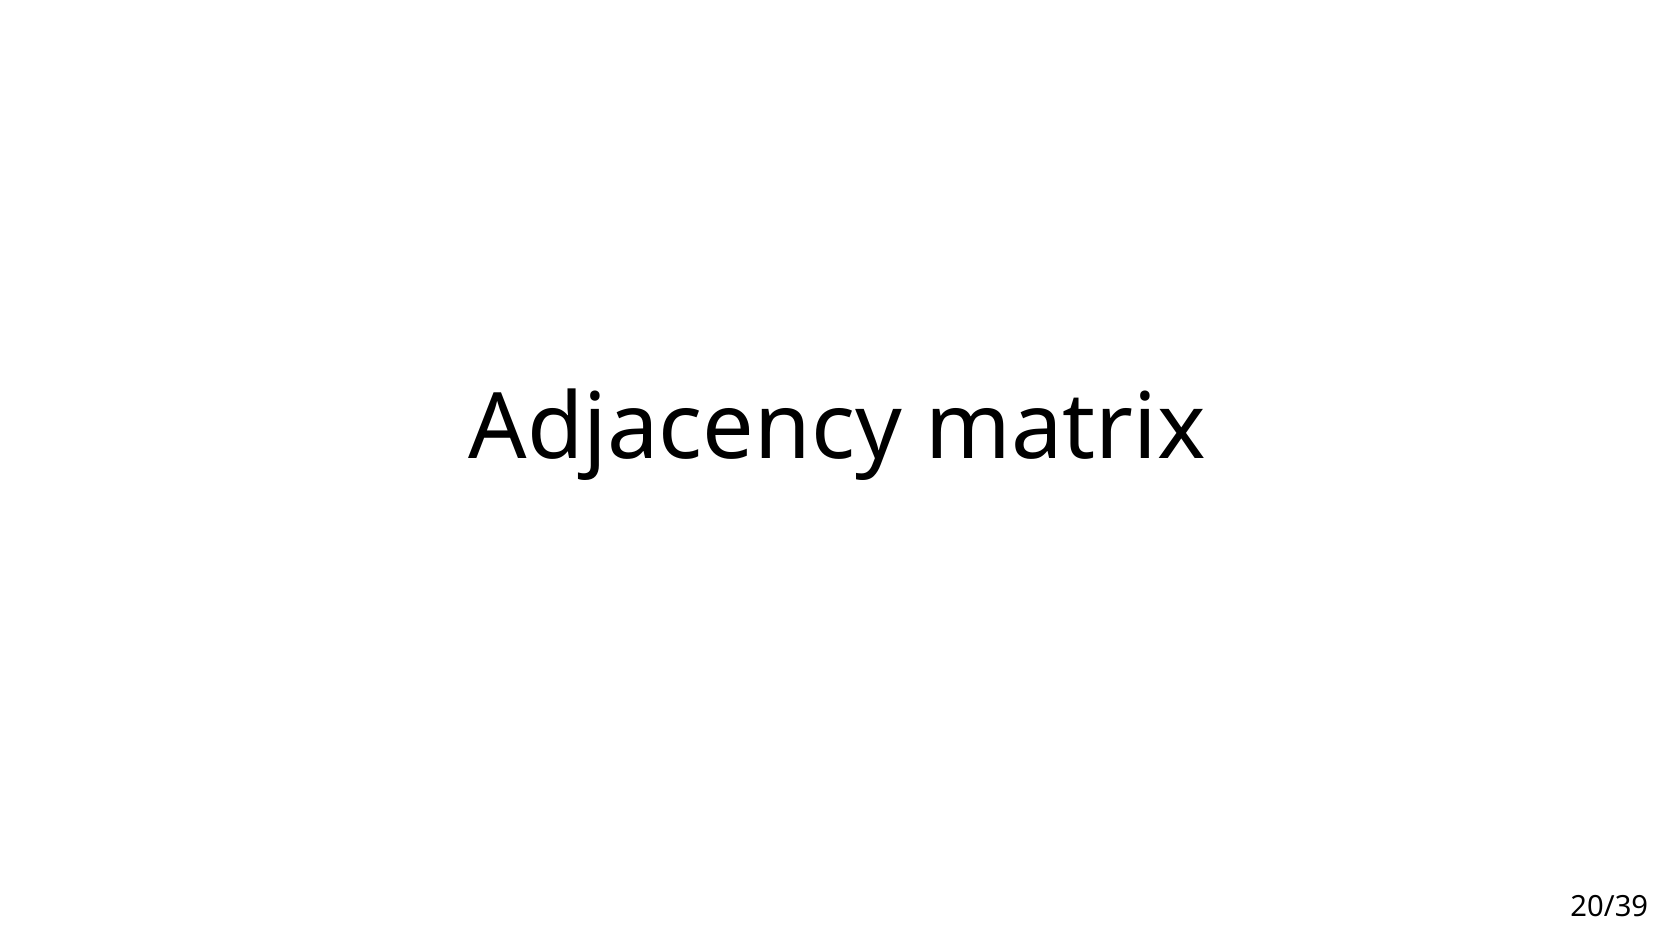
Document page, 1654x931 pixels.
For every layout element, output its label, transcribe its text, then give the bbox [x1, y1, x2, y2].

title Adjacency matrix [93, 345, 1582, 501]
